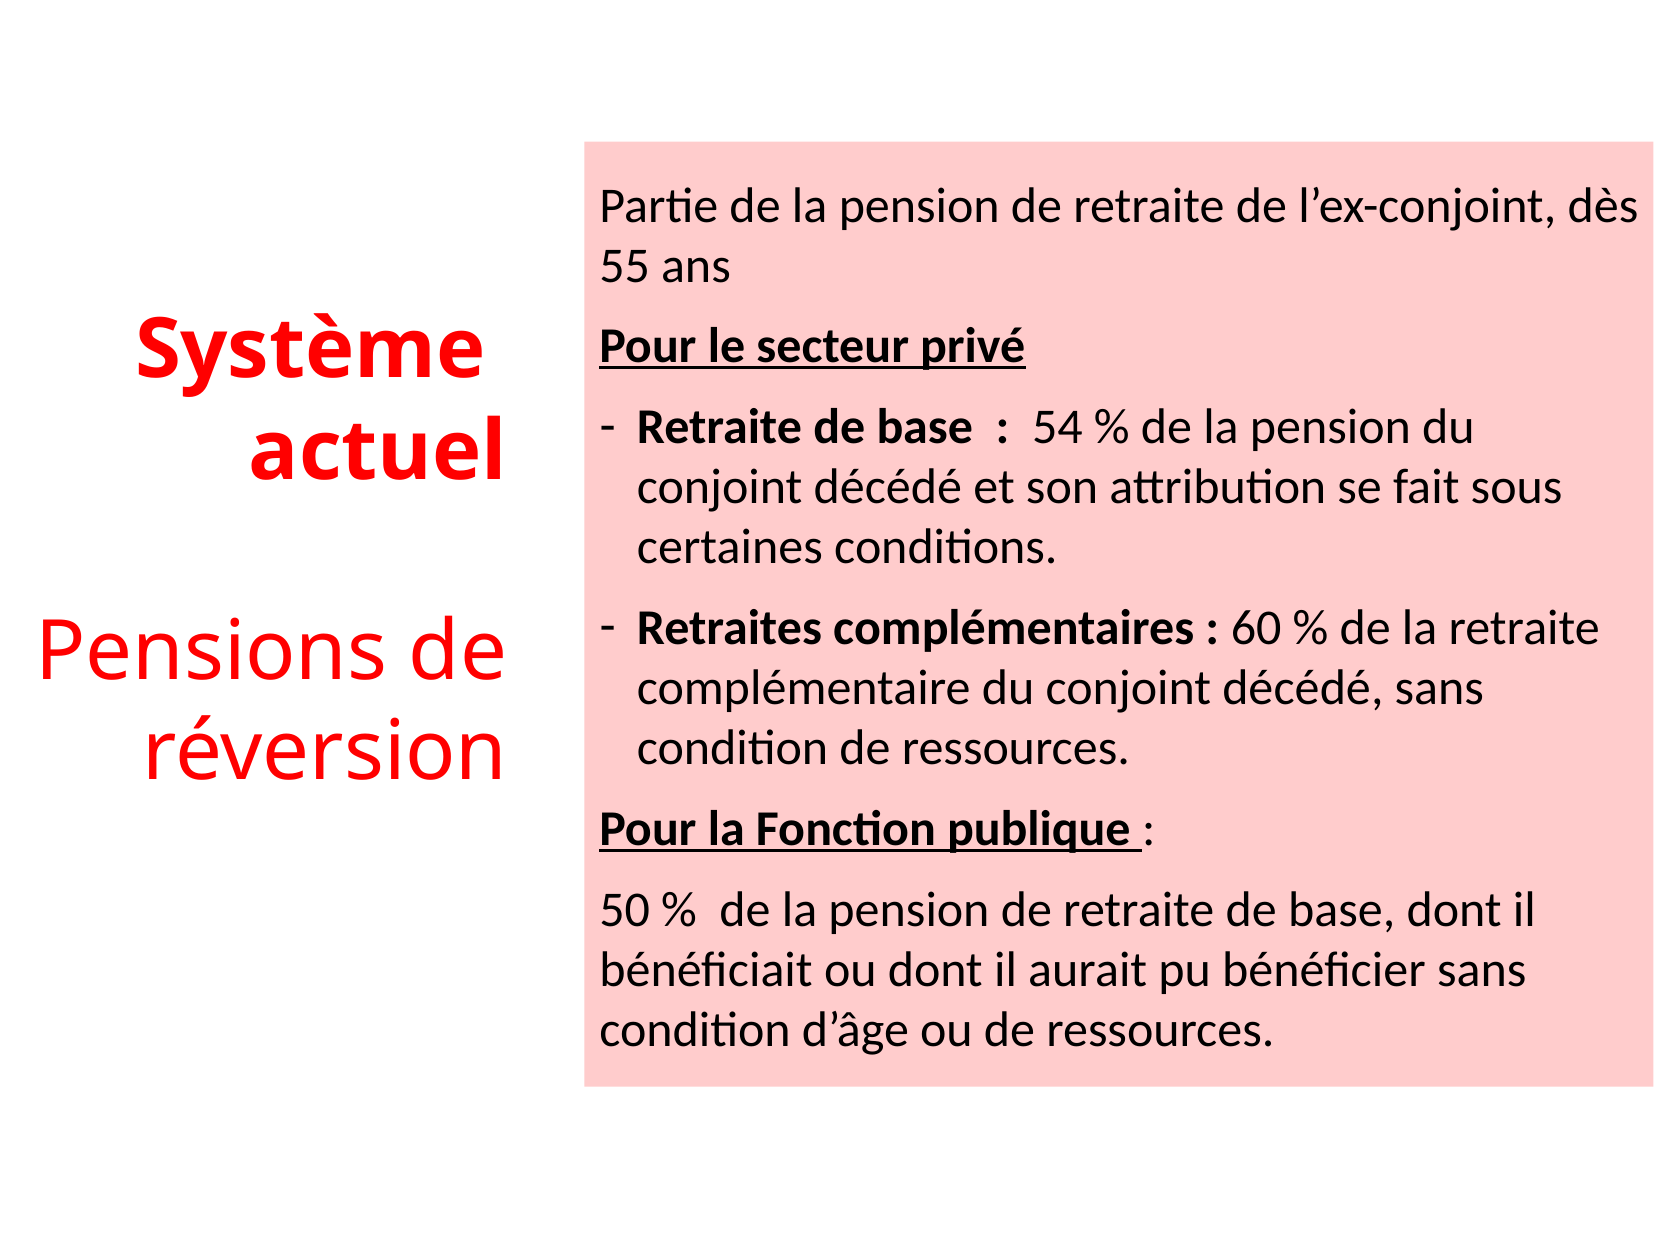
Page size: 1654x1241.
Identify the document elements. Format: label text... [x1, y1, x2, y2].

title Système actuel Pensions de réversion [0, 254, 544, 1028]
text_box Partie de la pension de retraite de l’ex-conjoint, dès 55 ans Pour le secteur privé Retraite de base : 54 % de la pension du conjoint décédé et son attribution se fait sous certaines conditions. Retraites complémentaires : 60 % de la retraite complémentaire du conjoint décédé, sans condition de ressources. Pour la Fonction publique : 50 % de la pension de retraite de base, dont il bénéficiait ou dont il aurait pu bénéficier sans condition d’âge ou de ressources. [584, 141, 1654, 1087]
